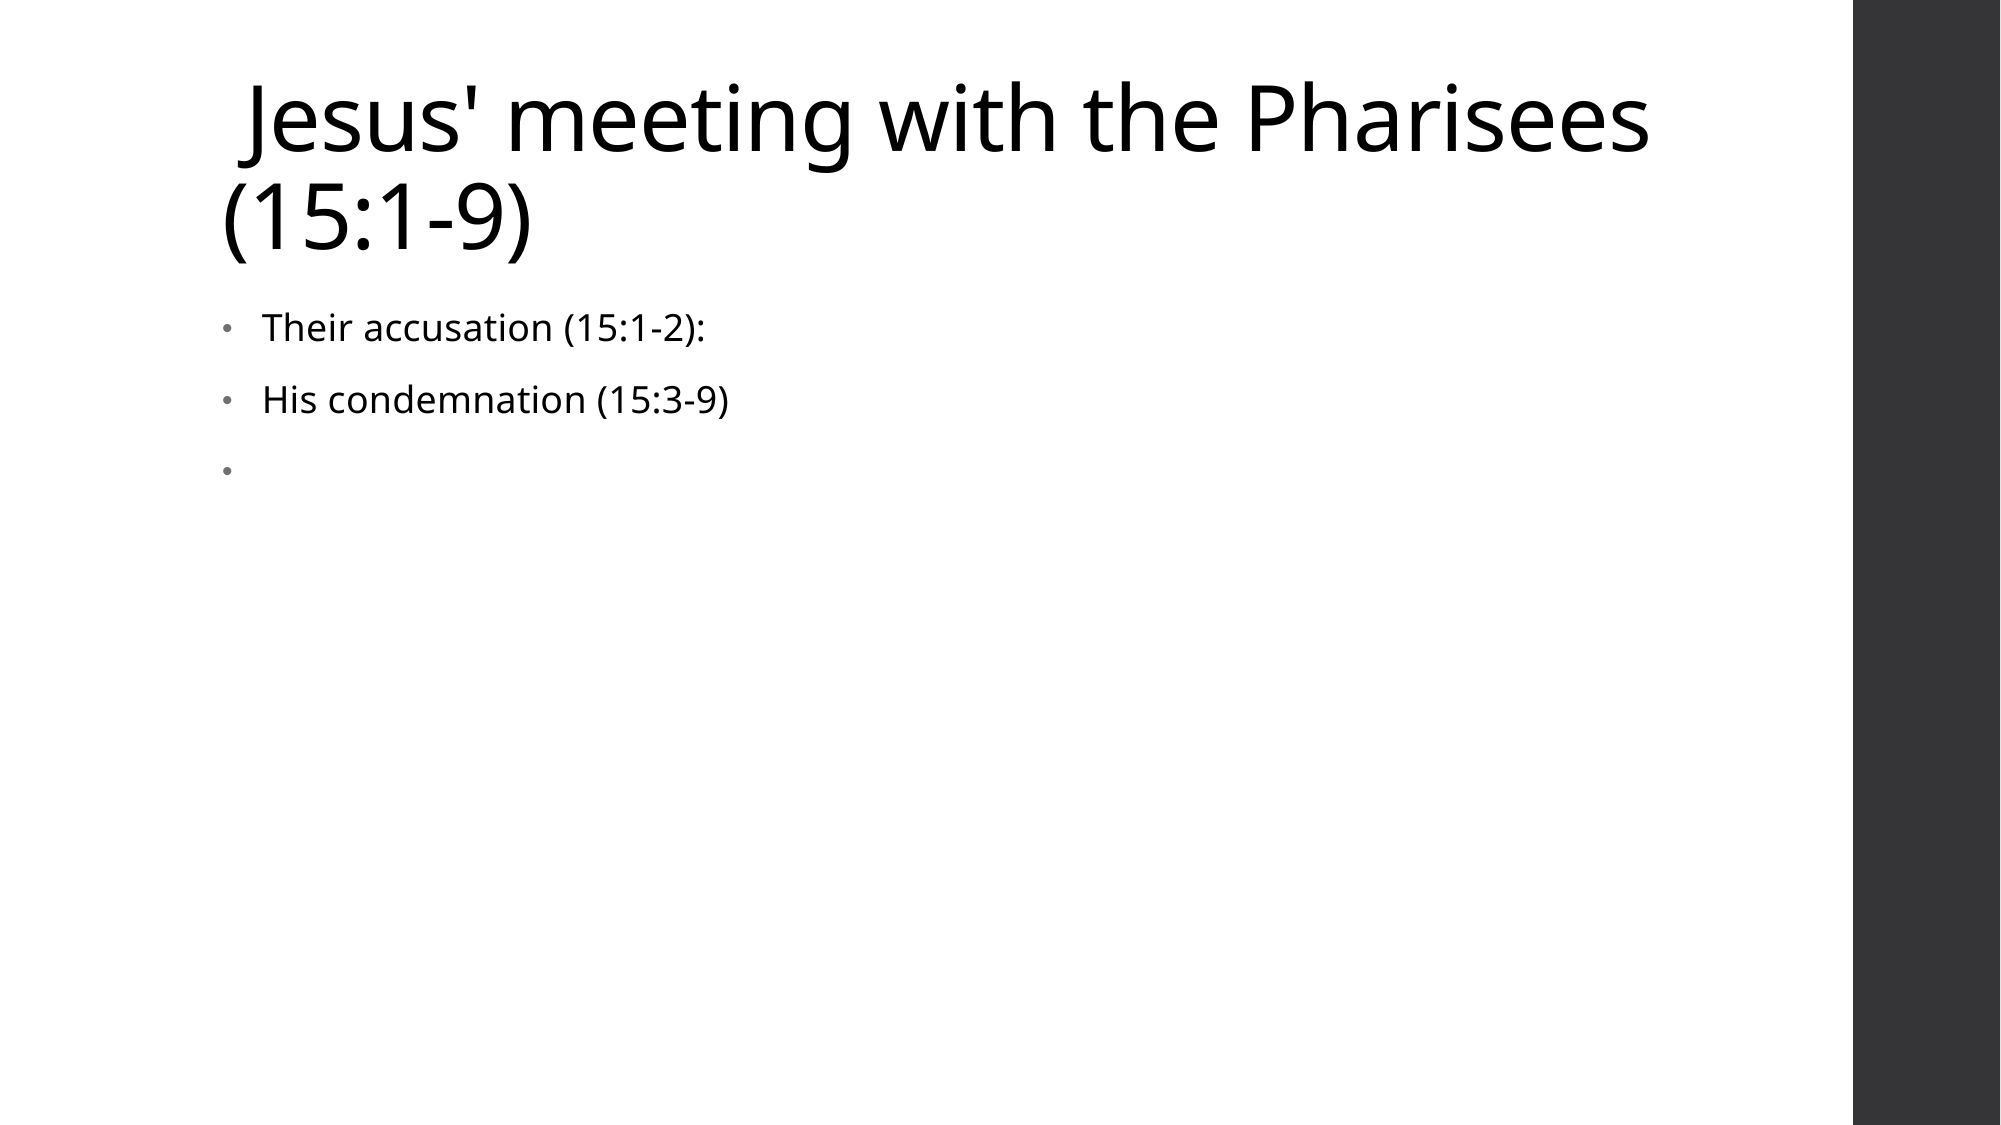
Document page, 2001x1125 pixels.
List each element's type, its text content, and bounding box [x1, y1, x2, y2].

title Jesus' meeting with the Pharisees (15:1-9) [206, 60, 1797, 278]
list Their accusation (15:1-2): His condemnation (15:3-9) [206, 299, 1617, 1014]
